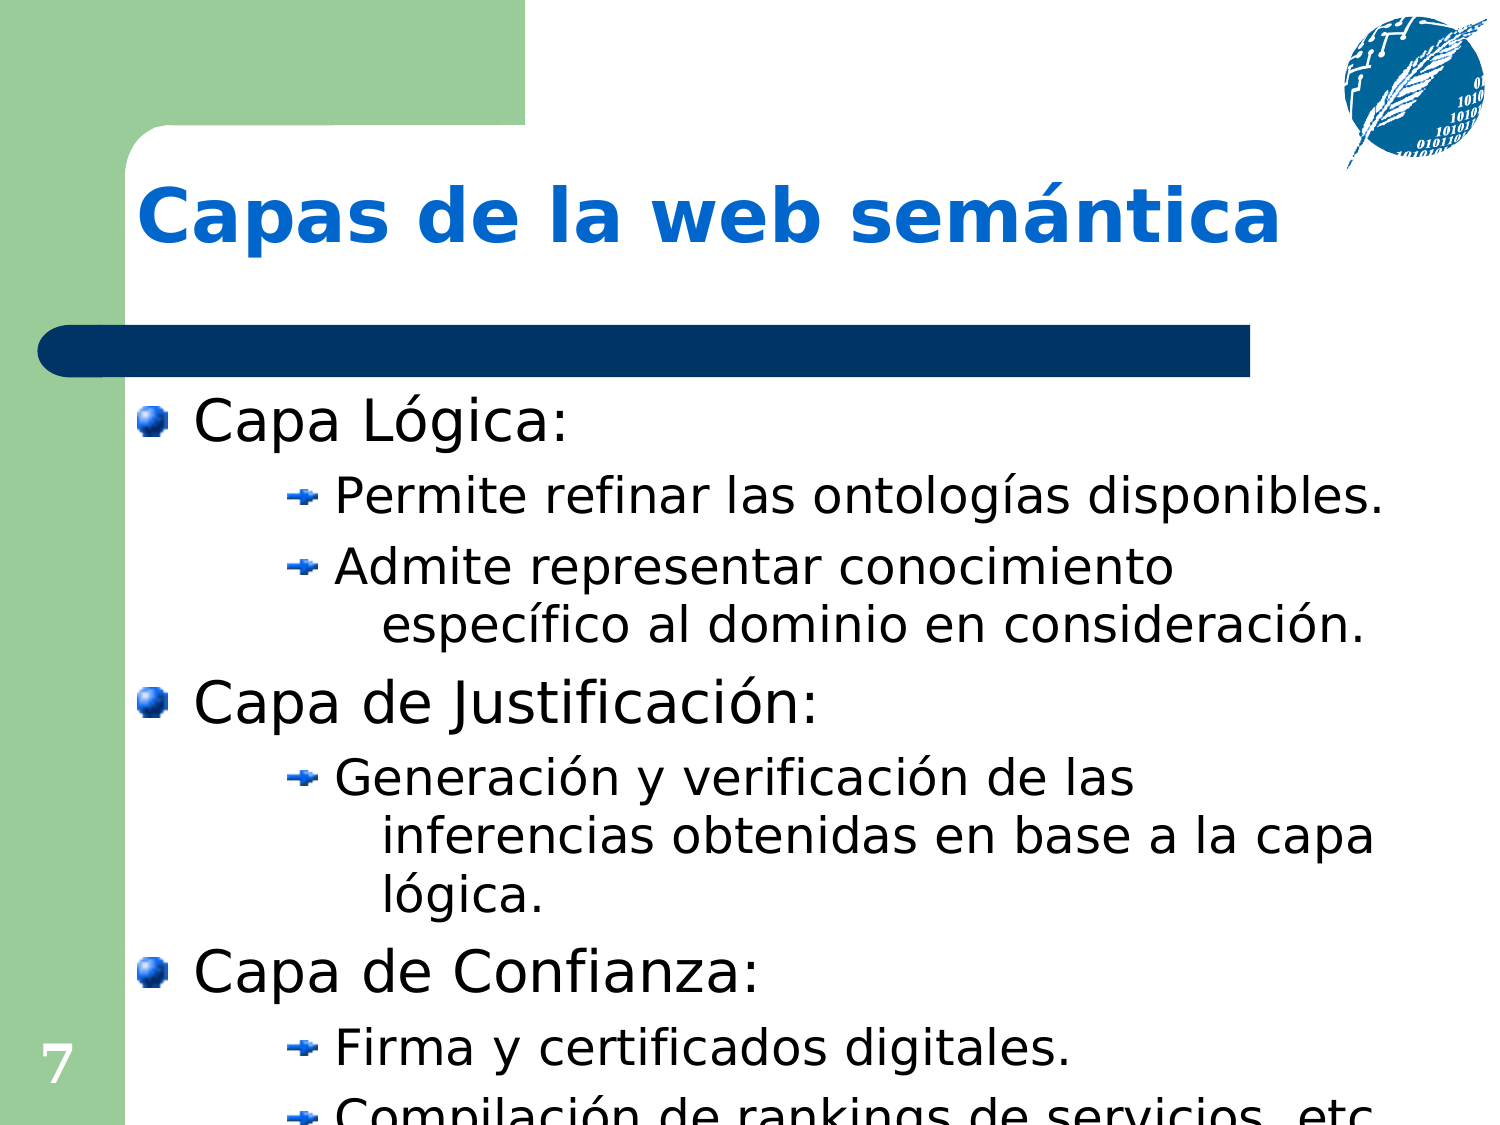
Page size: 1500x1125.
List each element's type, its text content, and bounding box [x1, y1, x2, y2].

list Capa Lógica: Permite refinar las ontologías disponibles. Admite representar conocimiento específico al dominio en consideración. Capa de Justificación: Generación y verificación de las inferencias obtenidas en base a la capa lógica. Capa de Confianza: Firma y certificados digitales. Compilación de rankings de servicios, etc. [137, 387, 1400, 1090]
picture [287, 1111, 318, 1125]
picture [1433, 139, 1440, 147]
picture [1341, 15, 1487, 172]
picture [1416, 140, 1425, 149]
picture [1436, 127, 1450, 136]
title Capas de la web semántica [136, 135, 1413, 302]
picture [1427, 138, 1431, 148]
